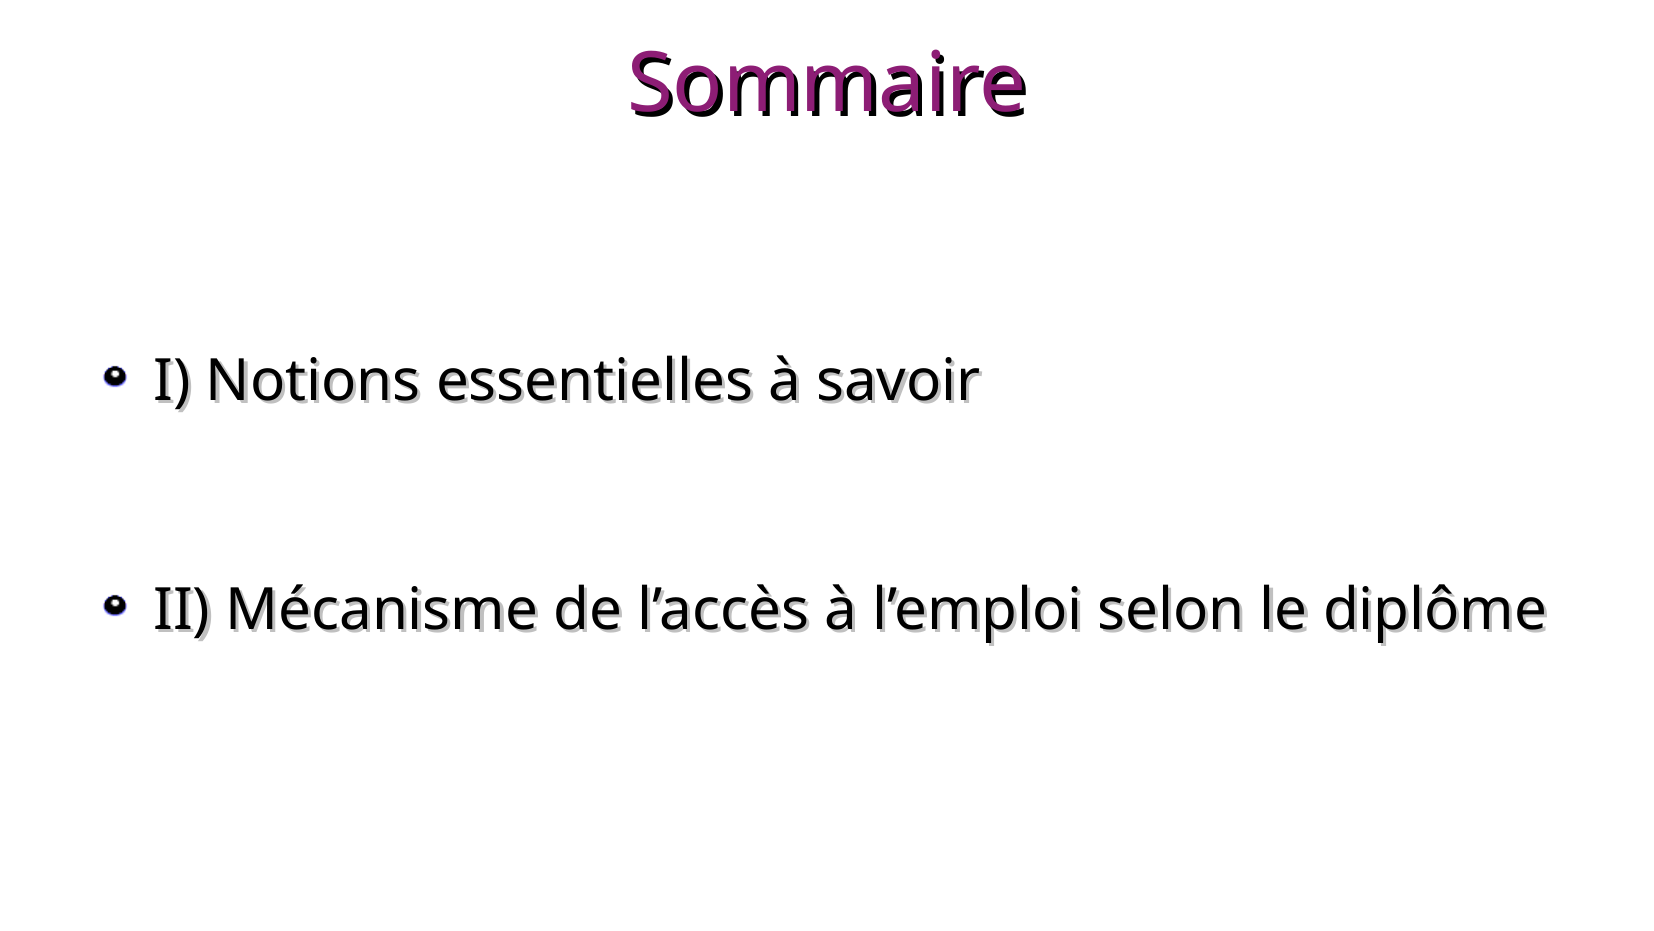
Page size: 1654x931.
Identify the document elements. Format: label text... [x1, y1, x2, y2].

title Sommaire [82, 1, 1571, 157]
list I) Notions essentielles à savoir II) Mécanisme de l’accès à l’emploi selon le diplôme [82, 217, 1571, 758]
